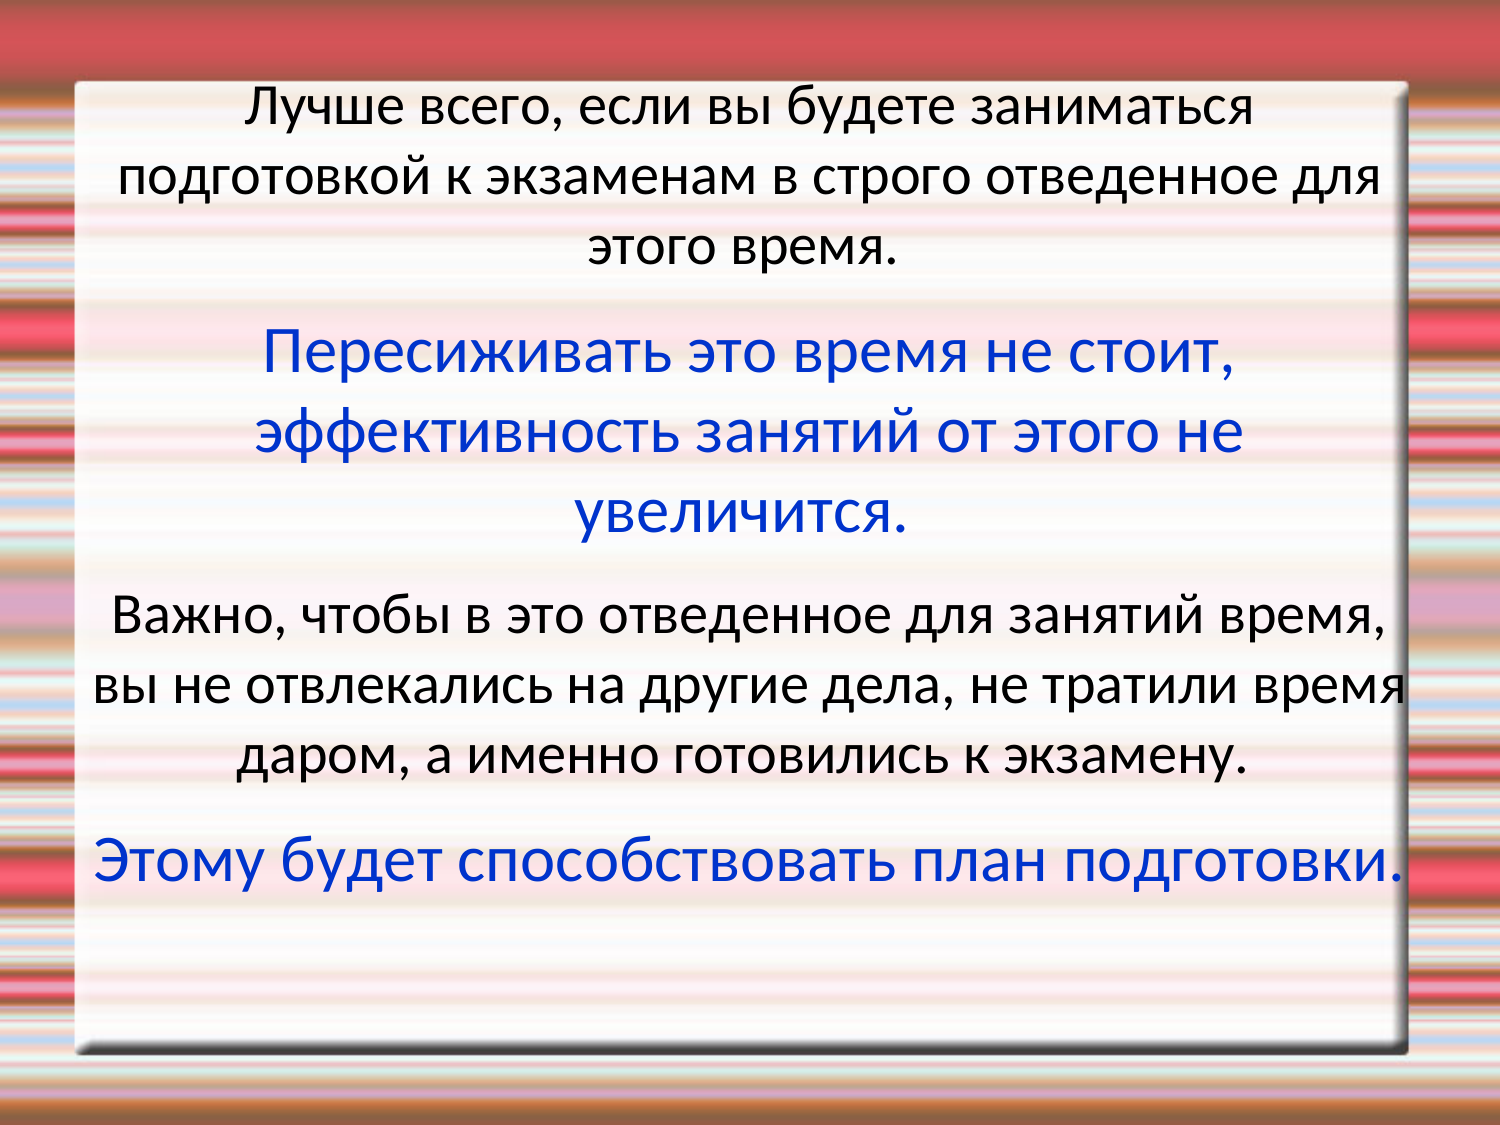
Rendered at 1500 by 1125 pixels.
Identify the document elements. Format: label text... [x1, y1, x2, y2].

picture [0, 0, 1500, 1125]
list Лучше всего, если вы будете заниматься подготовкой к экзаменам в строго отведенное для этого время. Пересиживать это время не стоит, эффективность занятий от этого не увеличится. Важно, чтобы в это отведенное для занятий время, вы не отвлекались на другие дела, не тратили время даром, а именно готовились к экзамену. Этому будет способствовать план подготовки. [75, 58, 1425, 1067]
